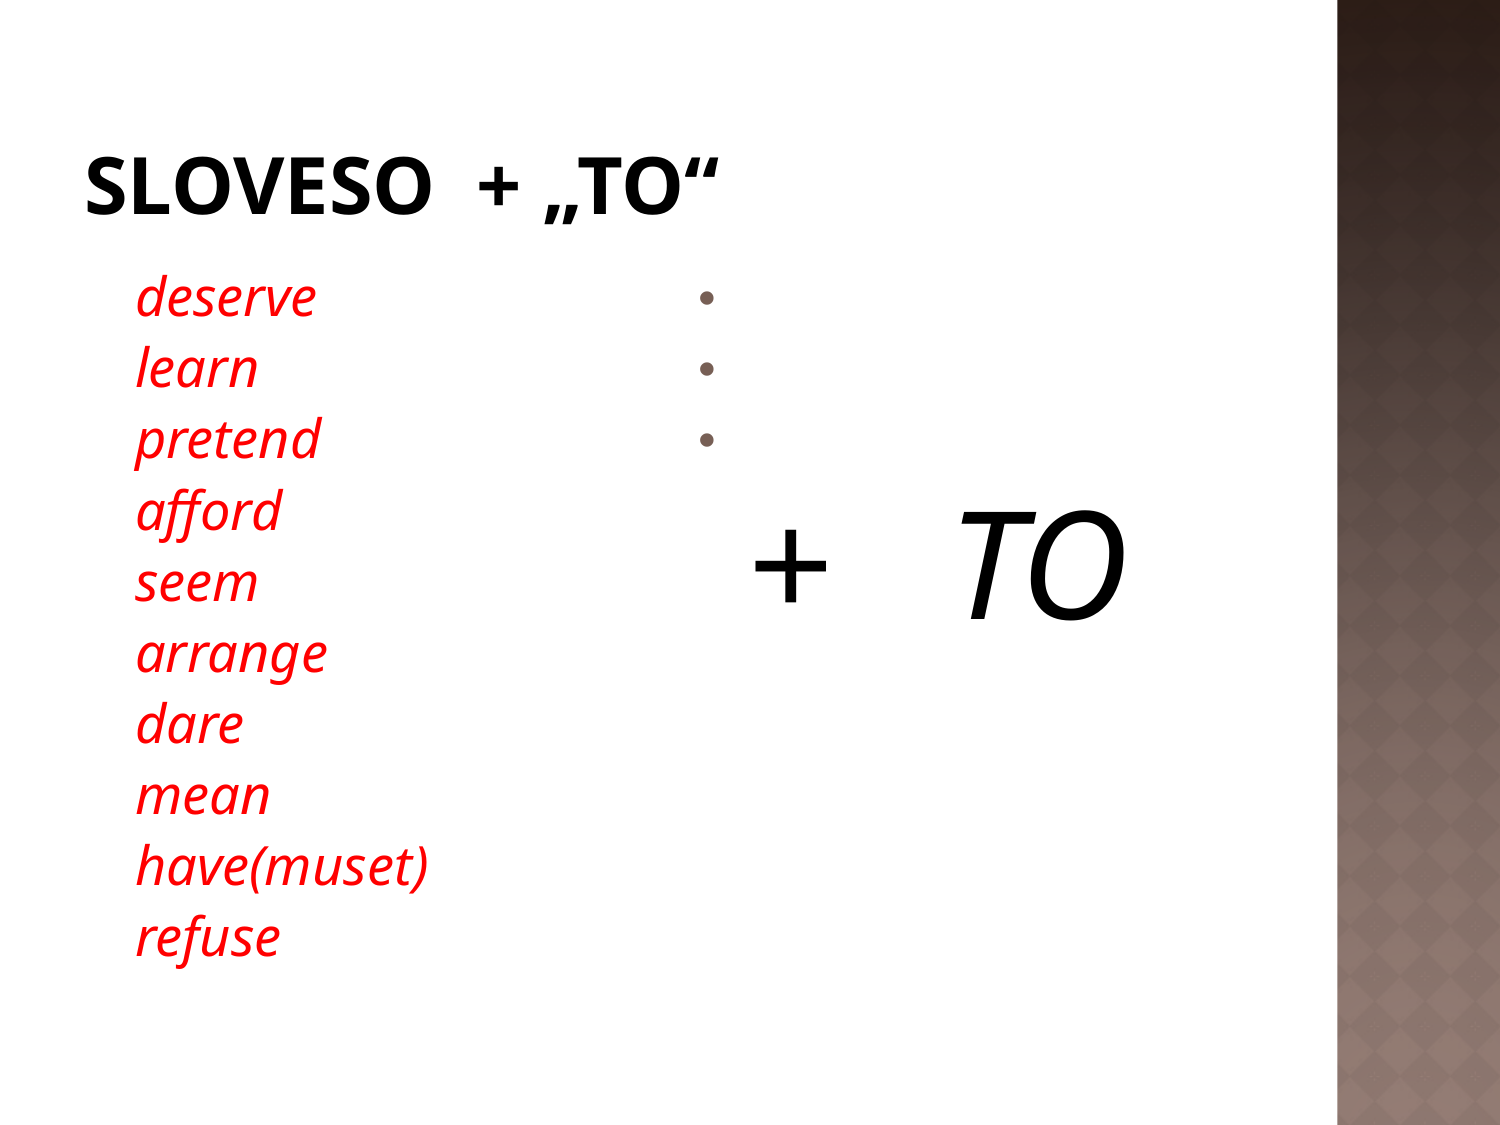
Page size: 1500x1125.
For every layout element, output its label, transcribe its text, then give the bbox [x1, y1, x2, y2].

list deserve learn pretend afford seem arrange dare mean have(muset) refuse [75, 262, 653, 1005]
title Sloveso + „TO“ [76, 42, 1265, 231]
list + TO [685, 262, 1377, 1005]
